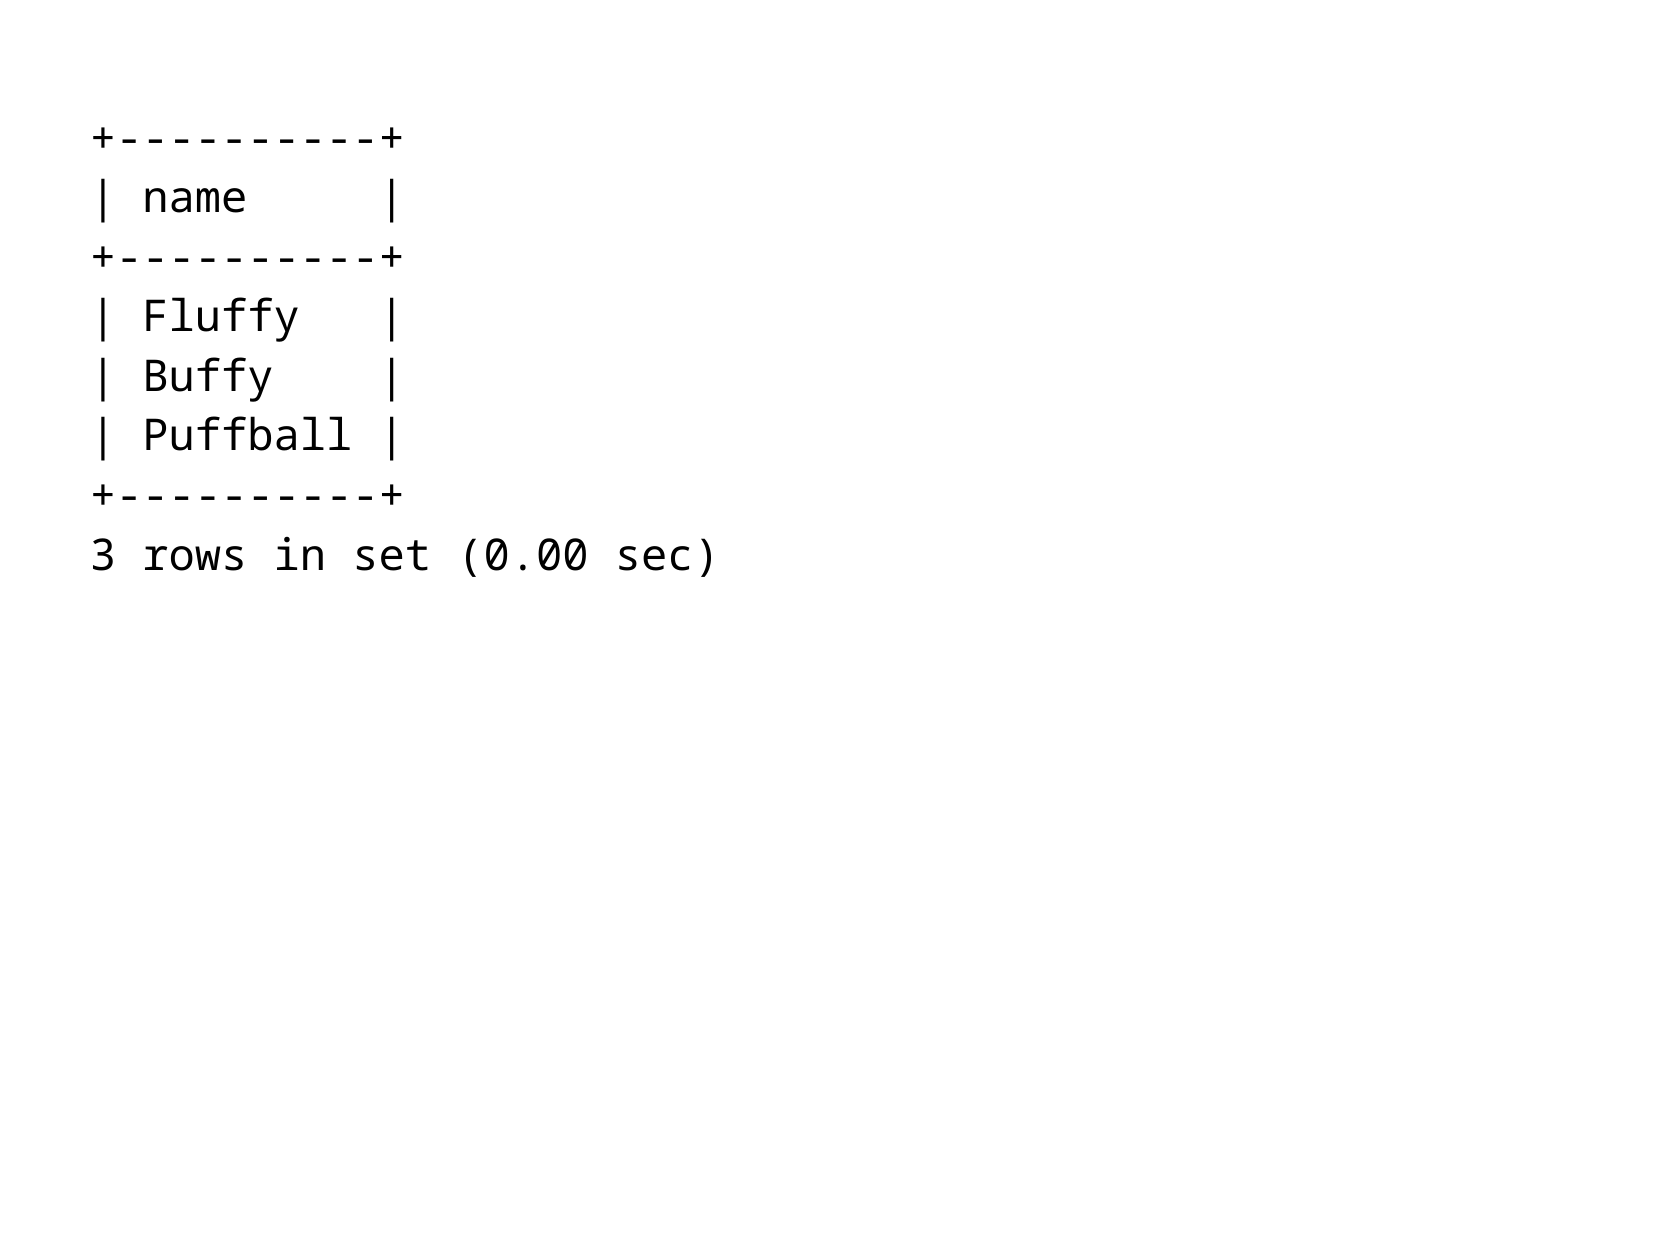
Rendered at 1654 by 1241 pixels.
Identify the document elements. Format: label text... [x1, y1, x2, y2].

text_box +----------+ | name | +----------+ | Fluffy | | Buffy | | Puffball | +----------+ 3 rows in set (0.00 sec) [75, 99, 1576, 499]
